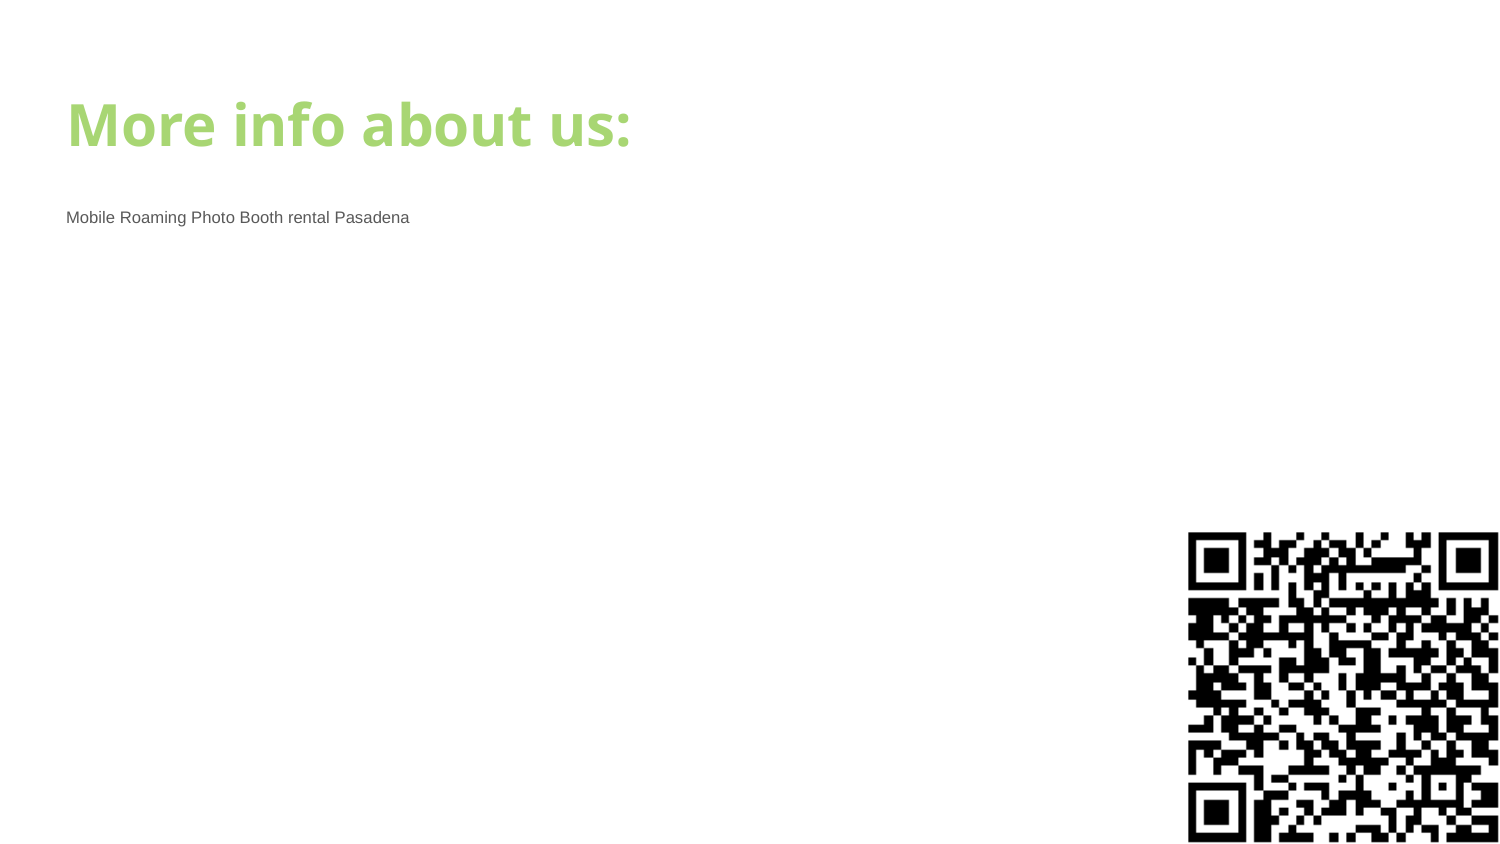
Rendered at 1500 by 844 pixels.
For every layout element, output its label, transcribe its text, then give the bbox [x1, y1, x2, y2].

title More info about us: [51, 72, 1449, 167]
list Mobile Roaming Photo Booth rental Pasadena [51, 189, 1449, 750]
picture [1187, 531, 1500, 844]
